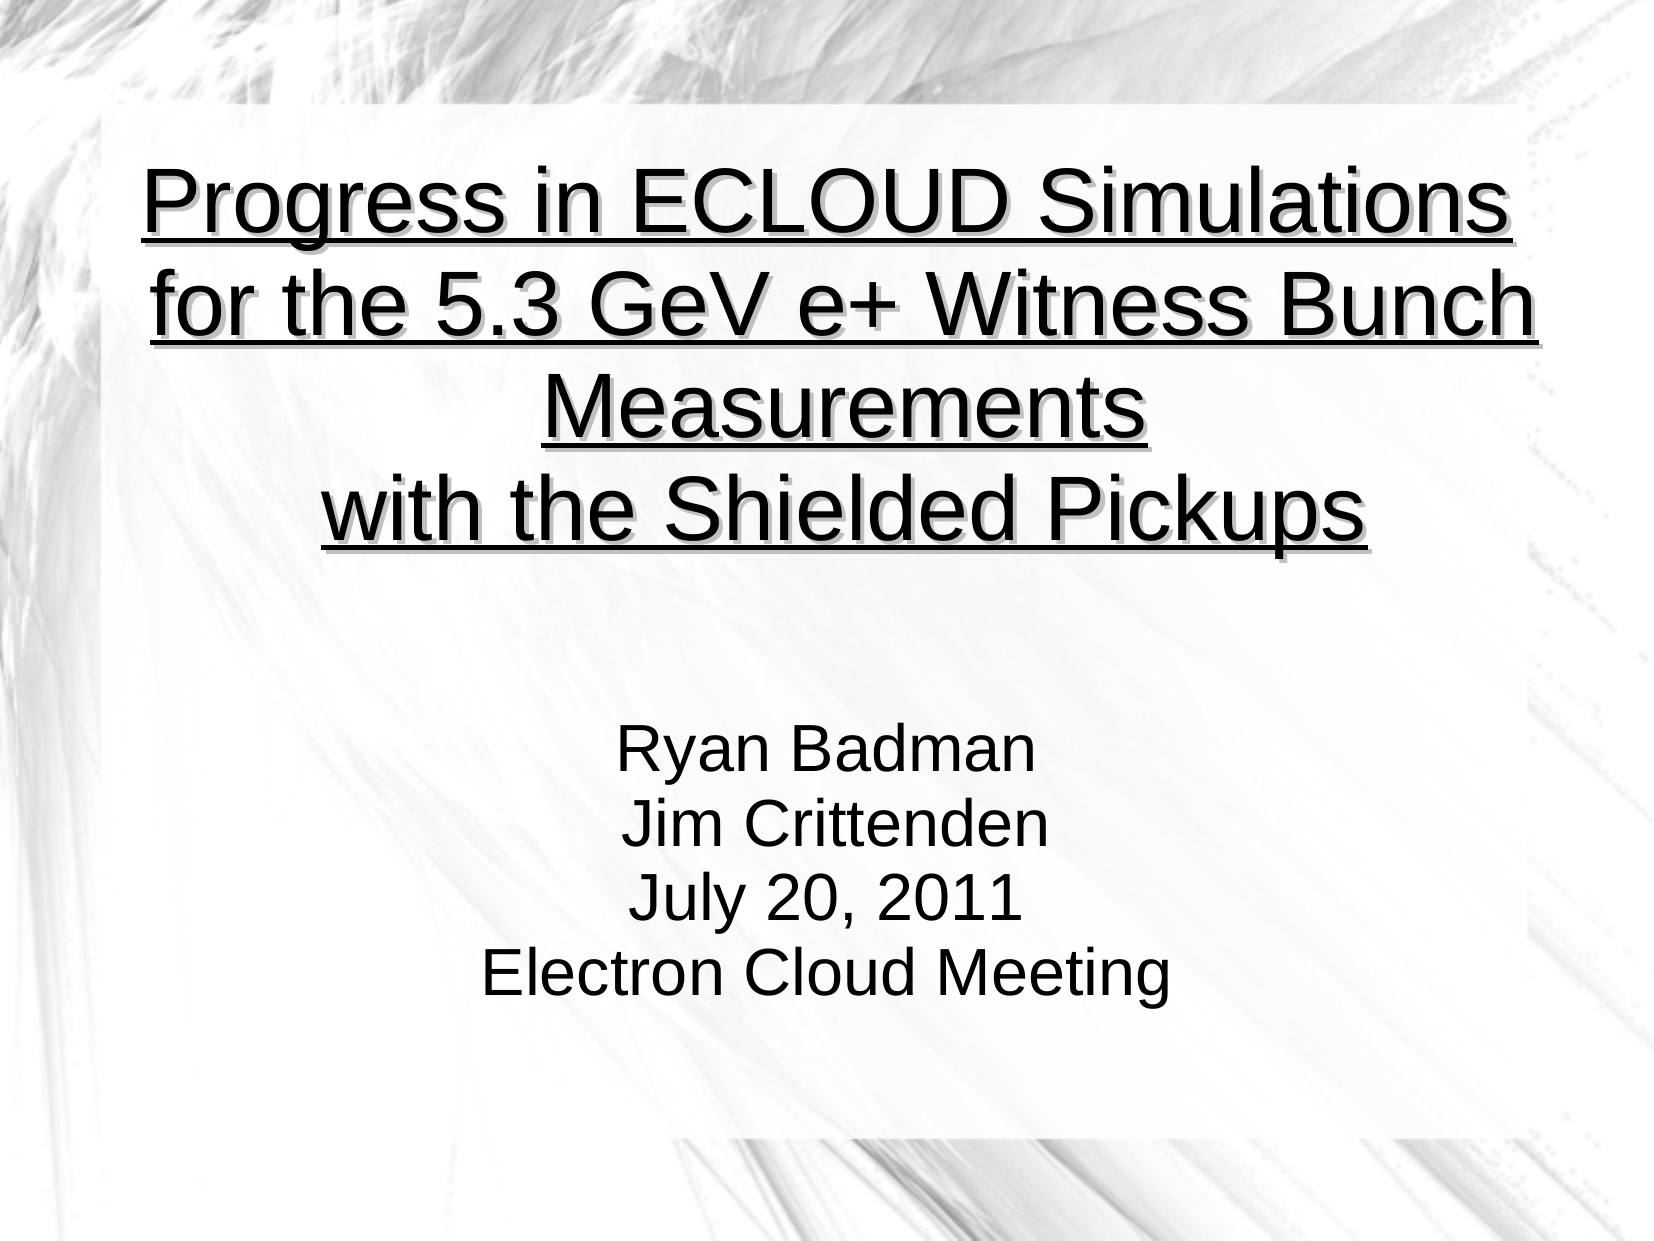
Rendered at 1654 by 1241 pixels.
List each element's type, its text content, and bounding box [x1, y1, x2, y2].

subtitle Ryan Badman Jim Crittenden July 20, 2011 Electron Cloud Meeting [100, 585, 1554, 1211]
title Progress in ECLOUD Simulations for the 5.3 GeV e+ Witness Bunch Measurements with the Shielded Pickups [99, 75, 1555, 635]
picture [0, 0, 1654, 1241]
